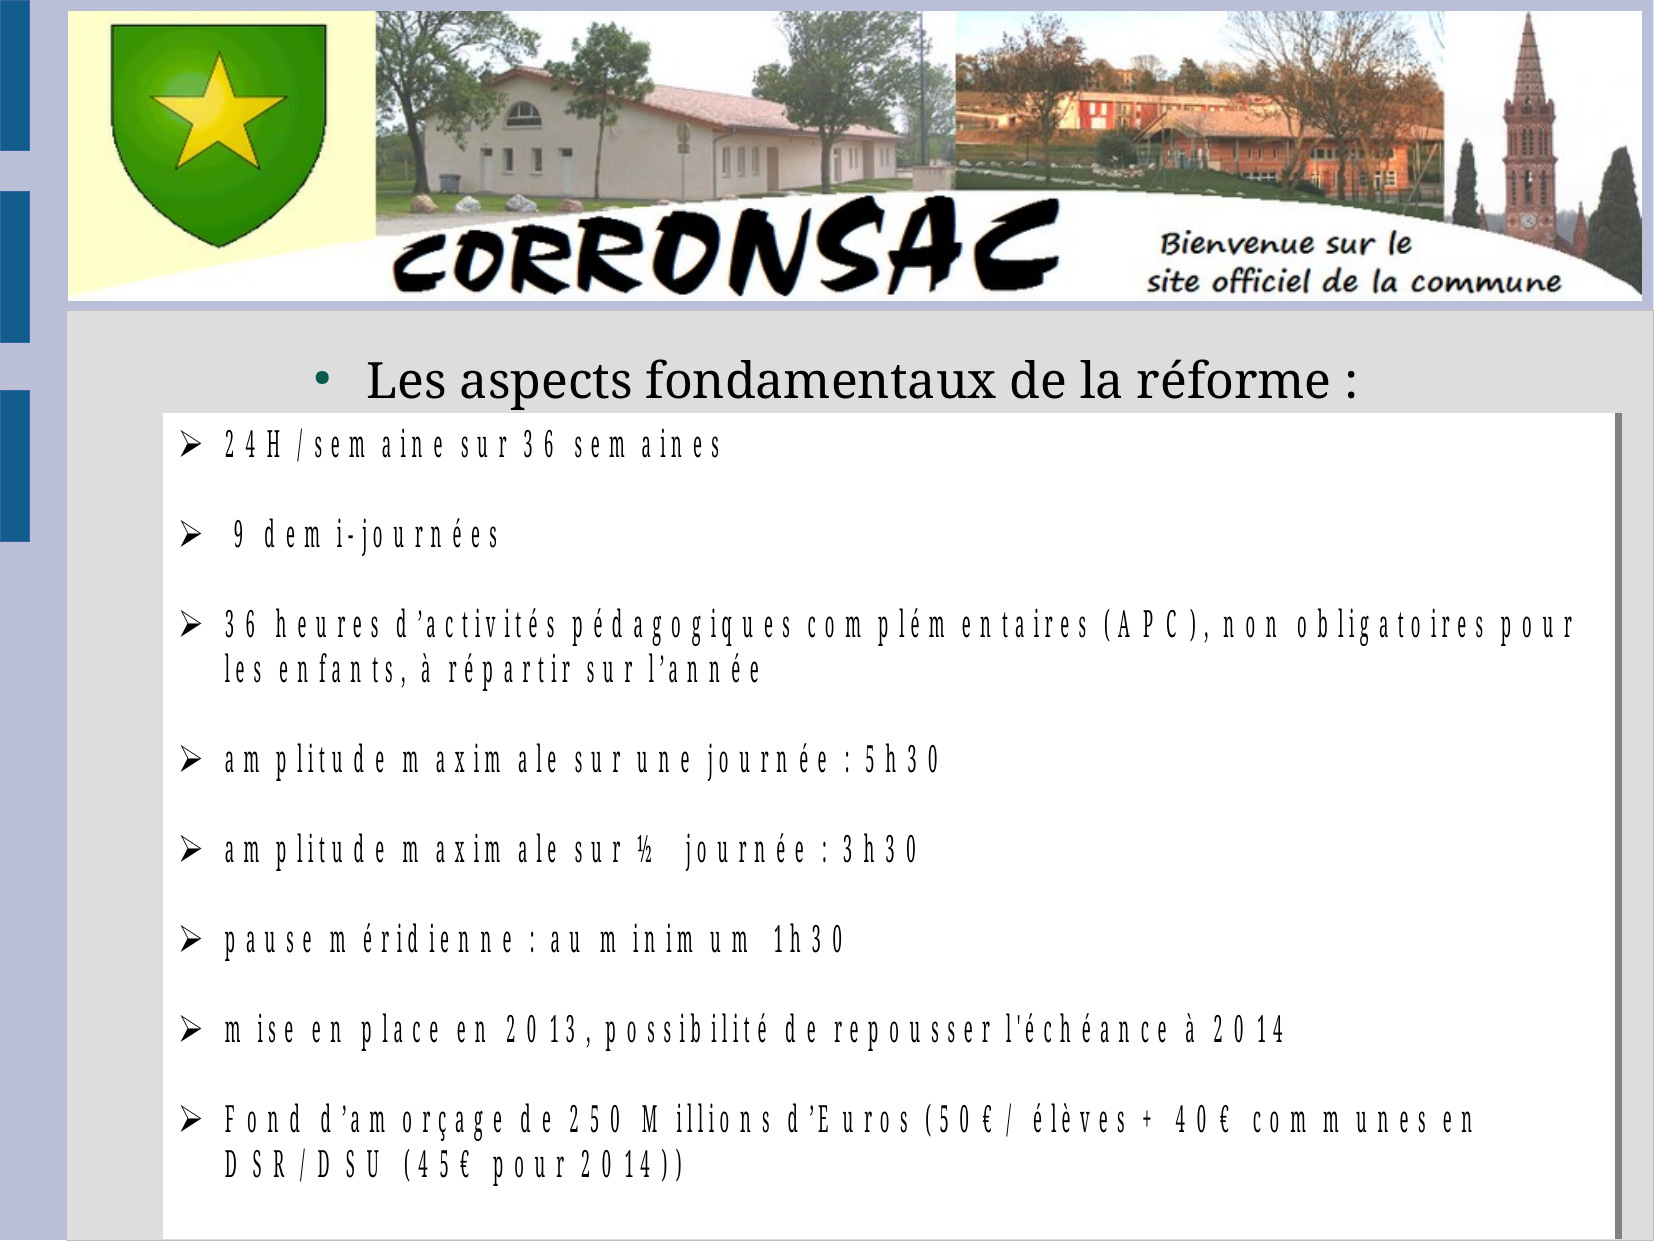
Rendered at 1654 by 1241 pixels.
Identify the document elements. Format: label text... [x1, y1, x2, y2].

picture [162, 413, 1624, 1241]
picture [68, 11, 1642, 301]
list Les aspects fondamentaux de la réforme : [121, 344, 1534, 1127]
